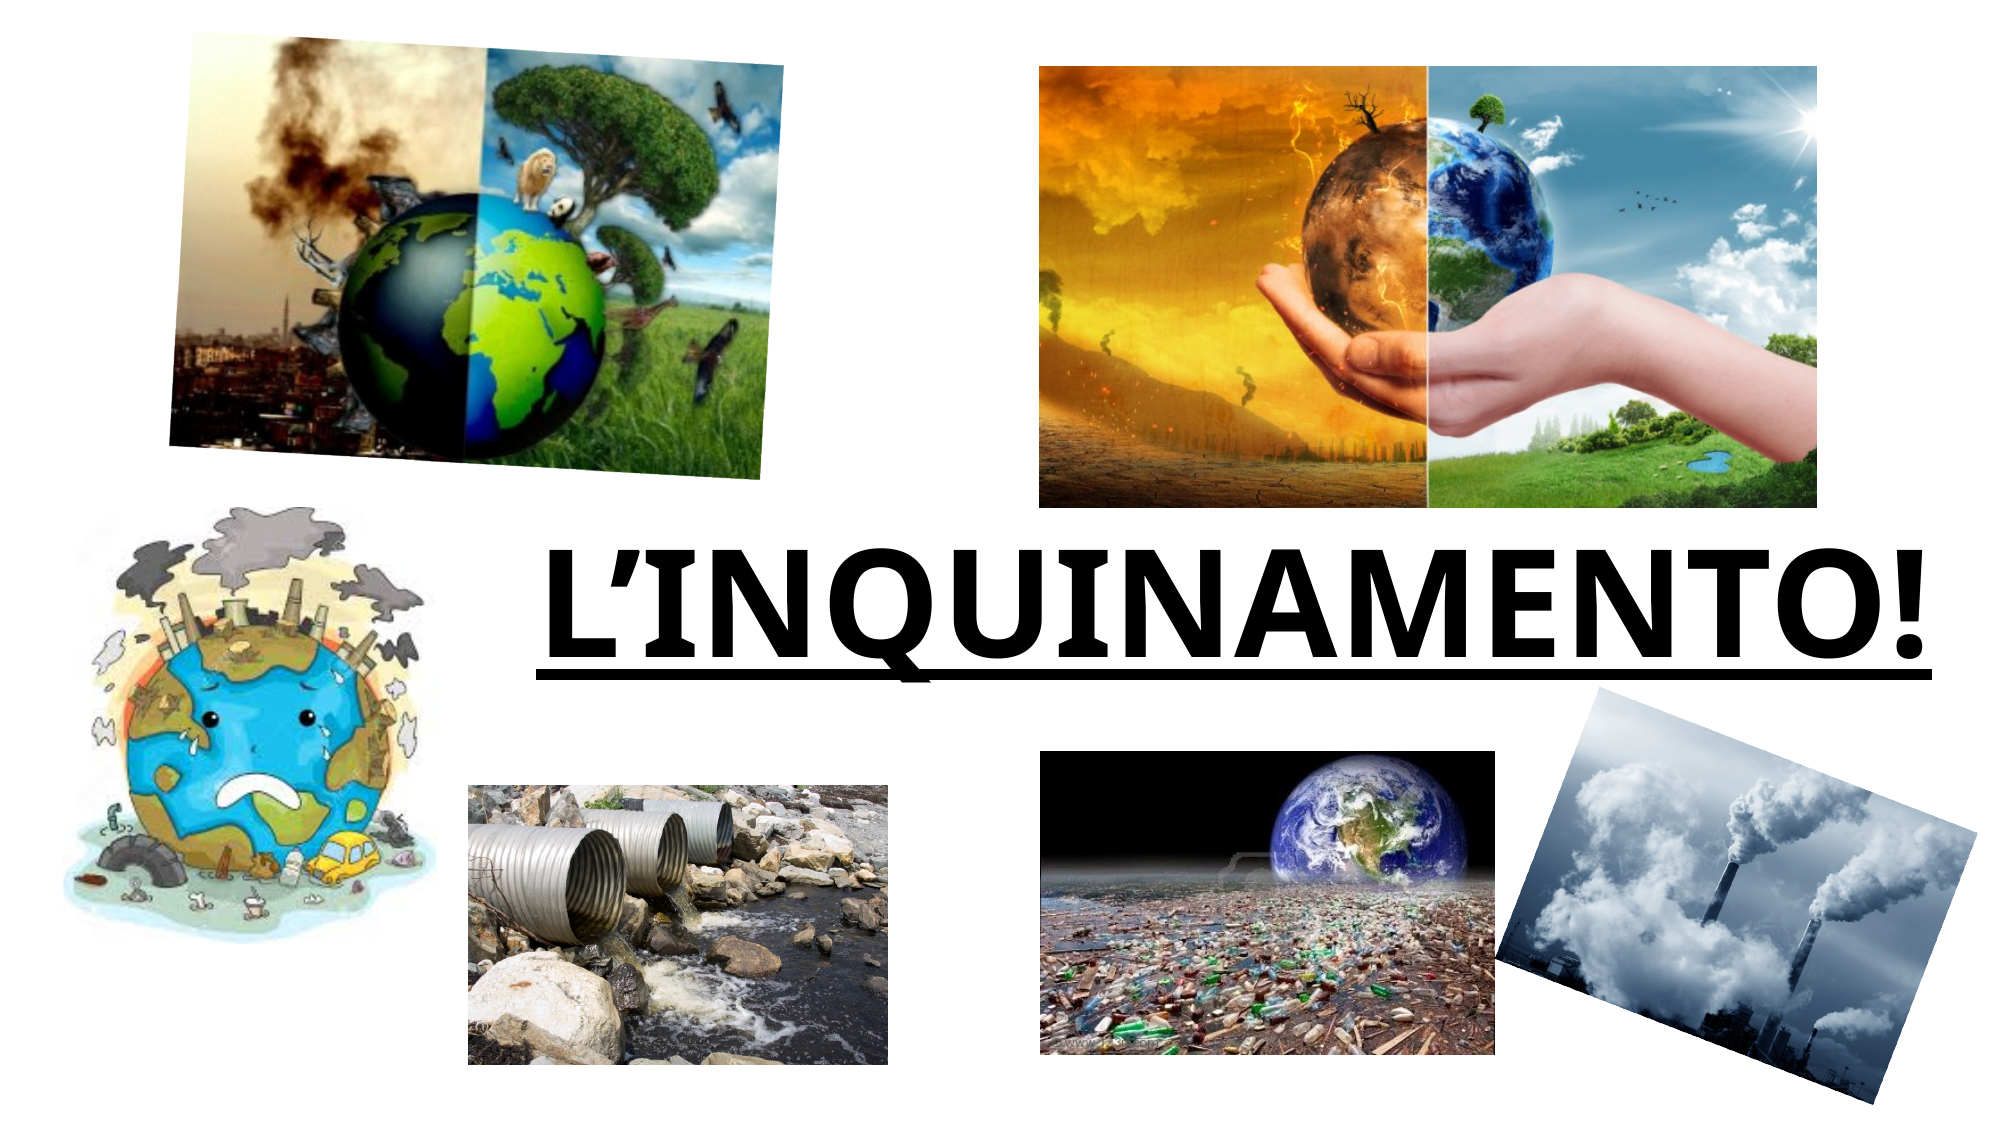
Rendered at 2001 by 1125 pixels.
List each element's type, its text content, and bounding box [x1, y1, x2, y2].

picture [1039, 66, 1817, 489]
text_box L’INQUINAMENTO! [517, 489, 1952, 710]
picture [1040, 710, 1978, 1105]
picture [168, 30, 784, 481]
picture [63, 507, 437, 944]
picture [467, 784, 888, 1065]
